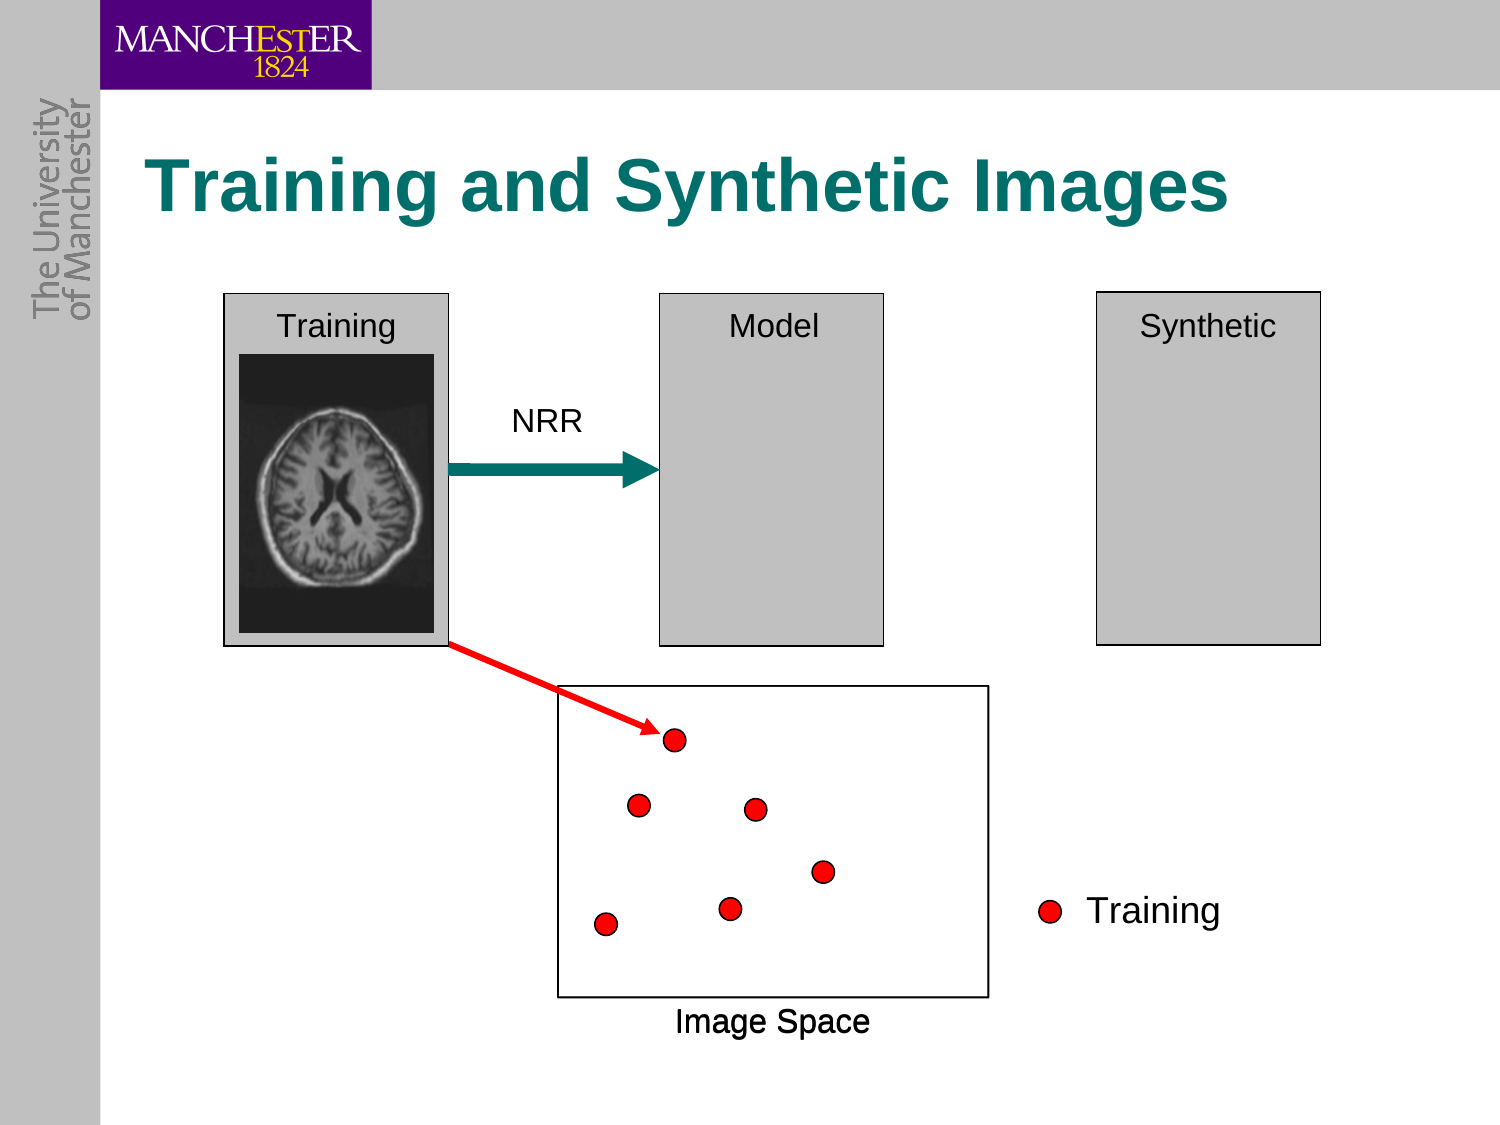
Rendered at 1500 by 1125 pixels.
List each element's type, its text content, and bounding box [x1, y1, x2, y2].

picture [0, 0, 372, 320]
text_box NRR [496, 395, 599, 448]
picture [239, 354, 434, 633]
text_box [594, 913, 618, 936]
text_box [627, 794, 651, 817]
text_box Synthetic [1124, 299, 1292, 353]
text_box Training [261, 299, 412, 353]
text_box [1038, 900, 1062, 923]
text_box [1096, 291, 1321, 645]
text_box [663, 729, 686, 752]
text_box [224, 293, 449, 647]
title Training and Synthetic Images [129, 120, 1406, 251]
text_box [659, 293, 884, 647]
text_box [719, 897, 742, 921]
text_box [812, 861, 835, 884]
text_box [744, 798, 767, 821]
text_box Training [1071, 884, 1237, 939]
text_box Image Space [660, 995, 887, 1048]
text_box Model [714, 299, 835, 353]
